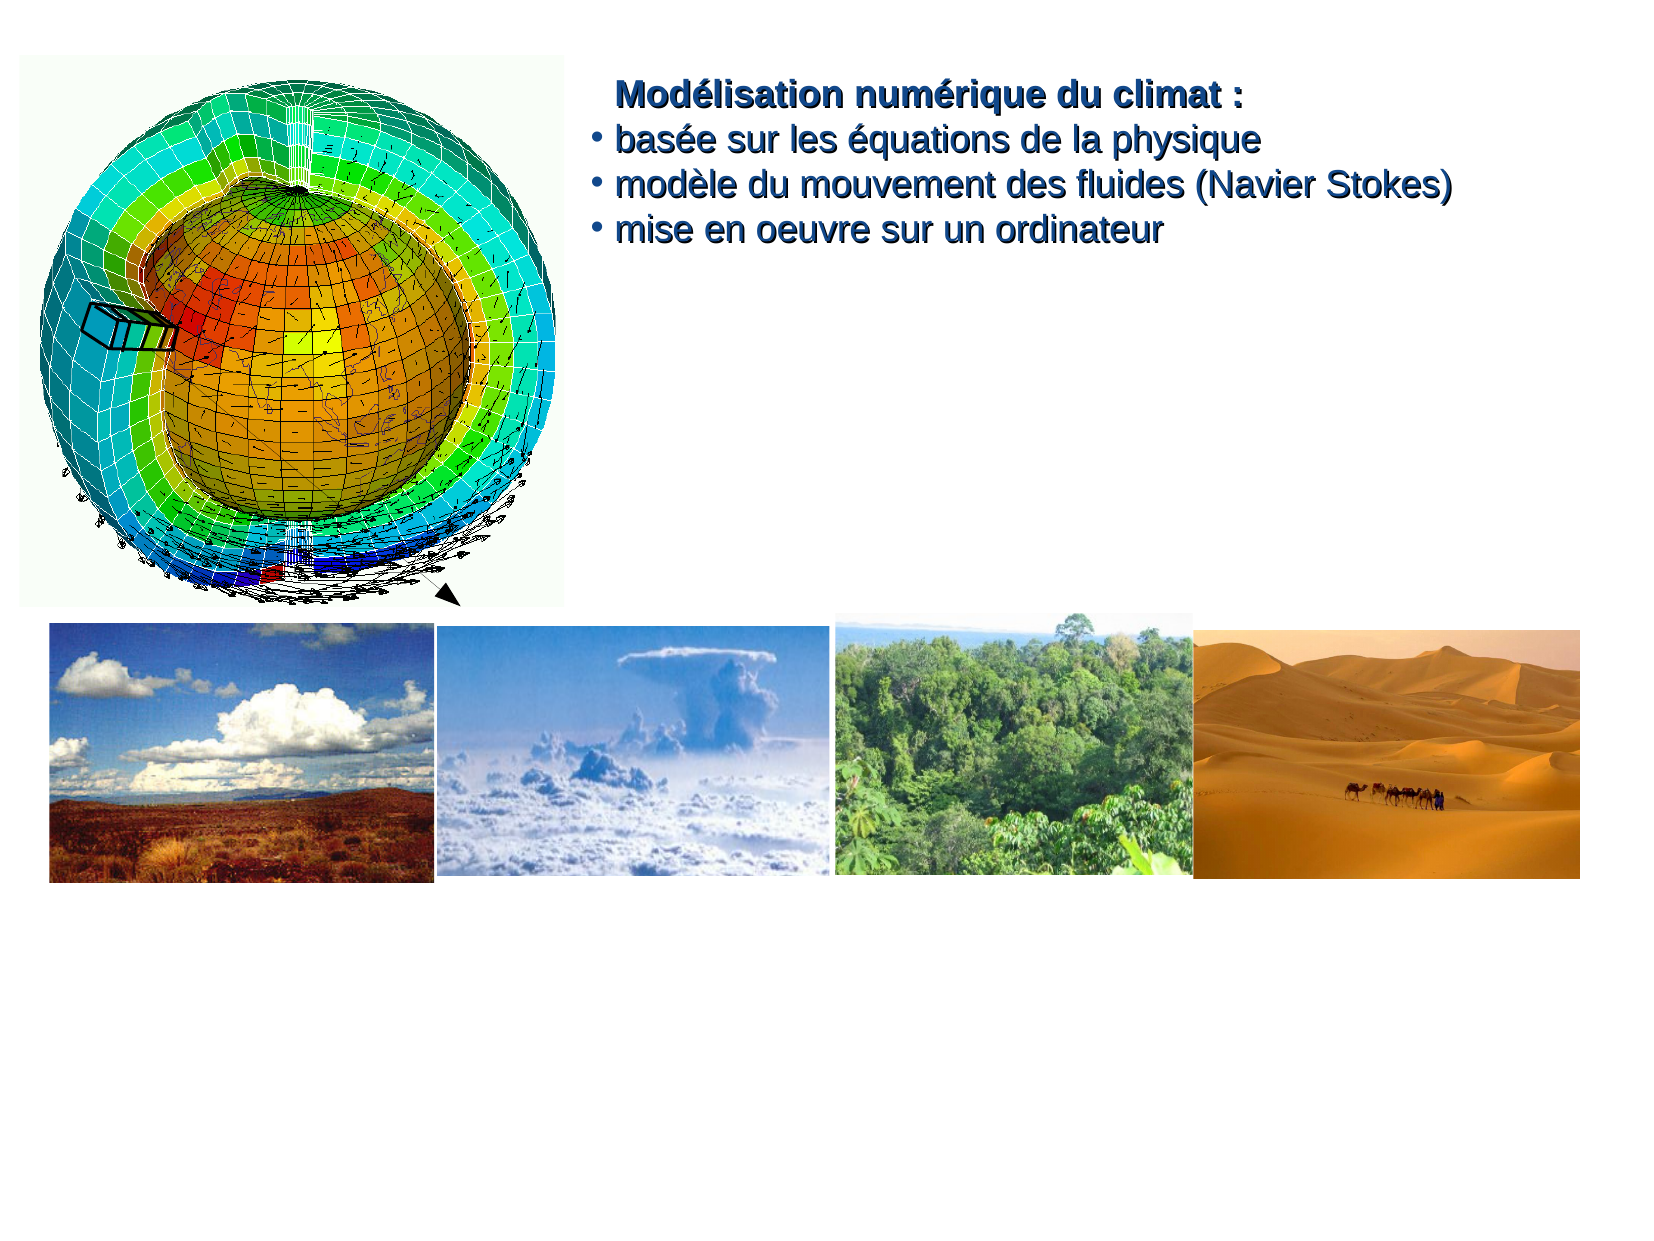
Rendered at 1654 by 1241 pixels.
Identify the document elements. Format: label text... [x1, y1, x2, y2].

picture [49, 623, 435, 883]
picture [101, 307, 120, 318]
picture [835, 613, 1580, 879]
picture [144, 326, 164, 348]
picture [126, 324, 147, 347]
picture [113, 322, 127, 347]
picture [19, 55, 565, 607]
picture [84, 306, 115, 346]
text_box Modélisation numérique du climat : basée sur les équations de la physique modèle du mouvement des fluides (Navier Stokes) mise en oeuvre sur un ordinateur [575, 61, 1593, 257]
picture [137, 312, 158, 323]
picture [437, 626, 830, 876]
picture [117, 309, 141, 321]
picture [162, 328, 175, 348]
